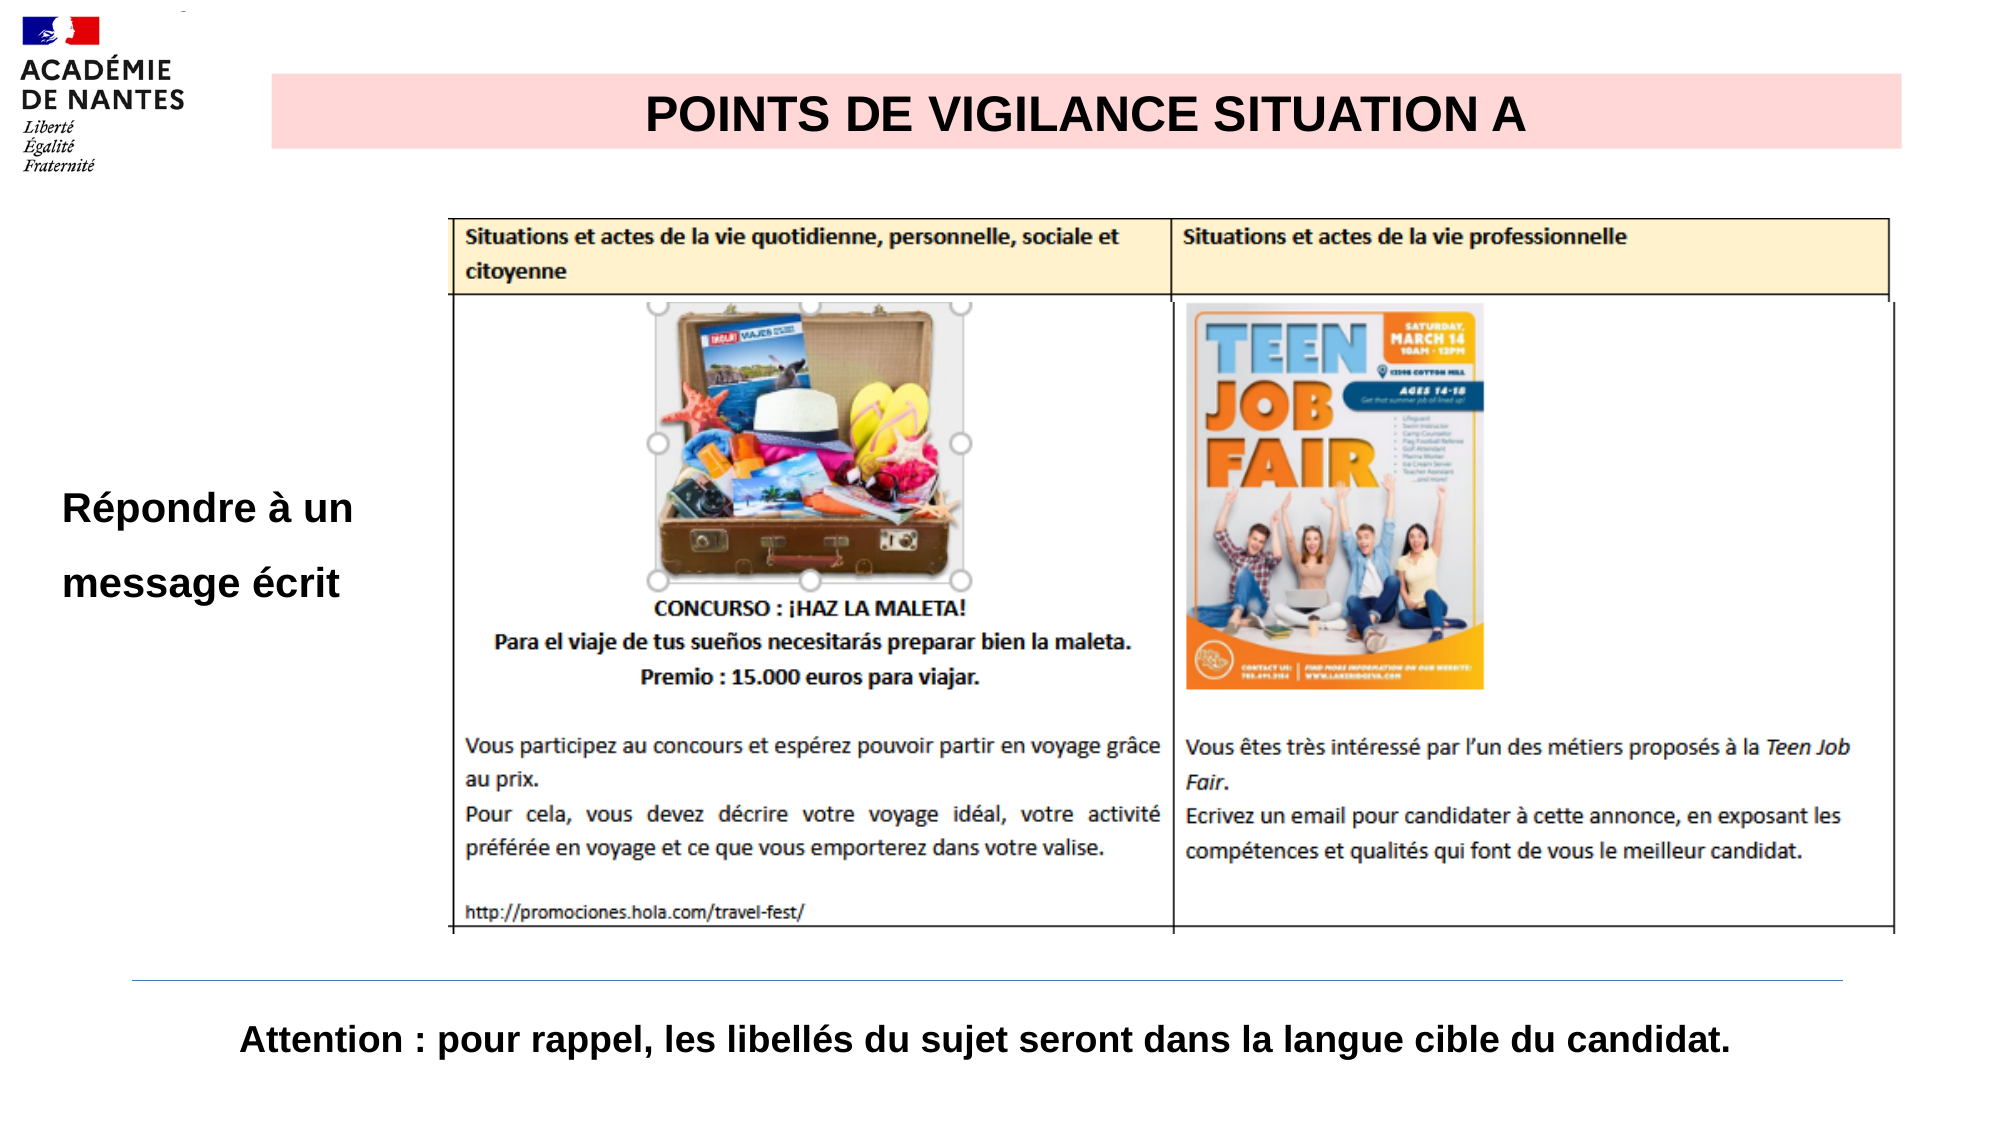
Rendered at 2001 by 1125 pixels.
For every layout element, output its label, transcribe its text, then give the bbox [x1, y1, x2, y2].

text_box Répondre à un message écrit [47, 448, 409, 614]
text_box Attention : pour rappel, les libellés du sujet seront dans la langue cible du candidat. [70, 1011, 1902, 1087]
picture [11, 11, 186, 178]
text_box POINTS DE VIGILANCE SITUATION A [271, 73, 1902, 149]
picture [448, 218, 1902, 934]
